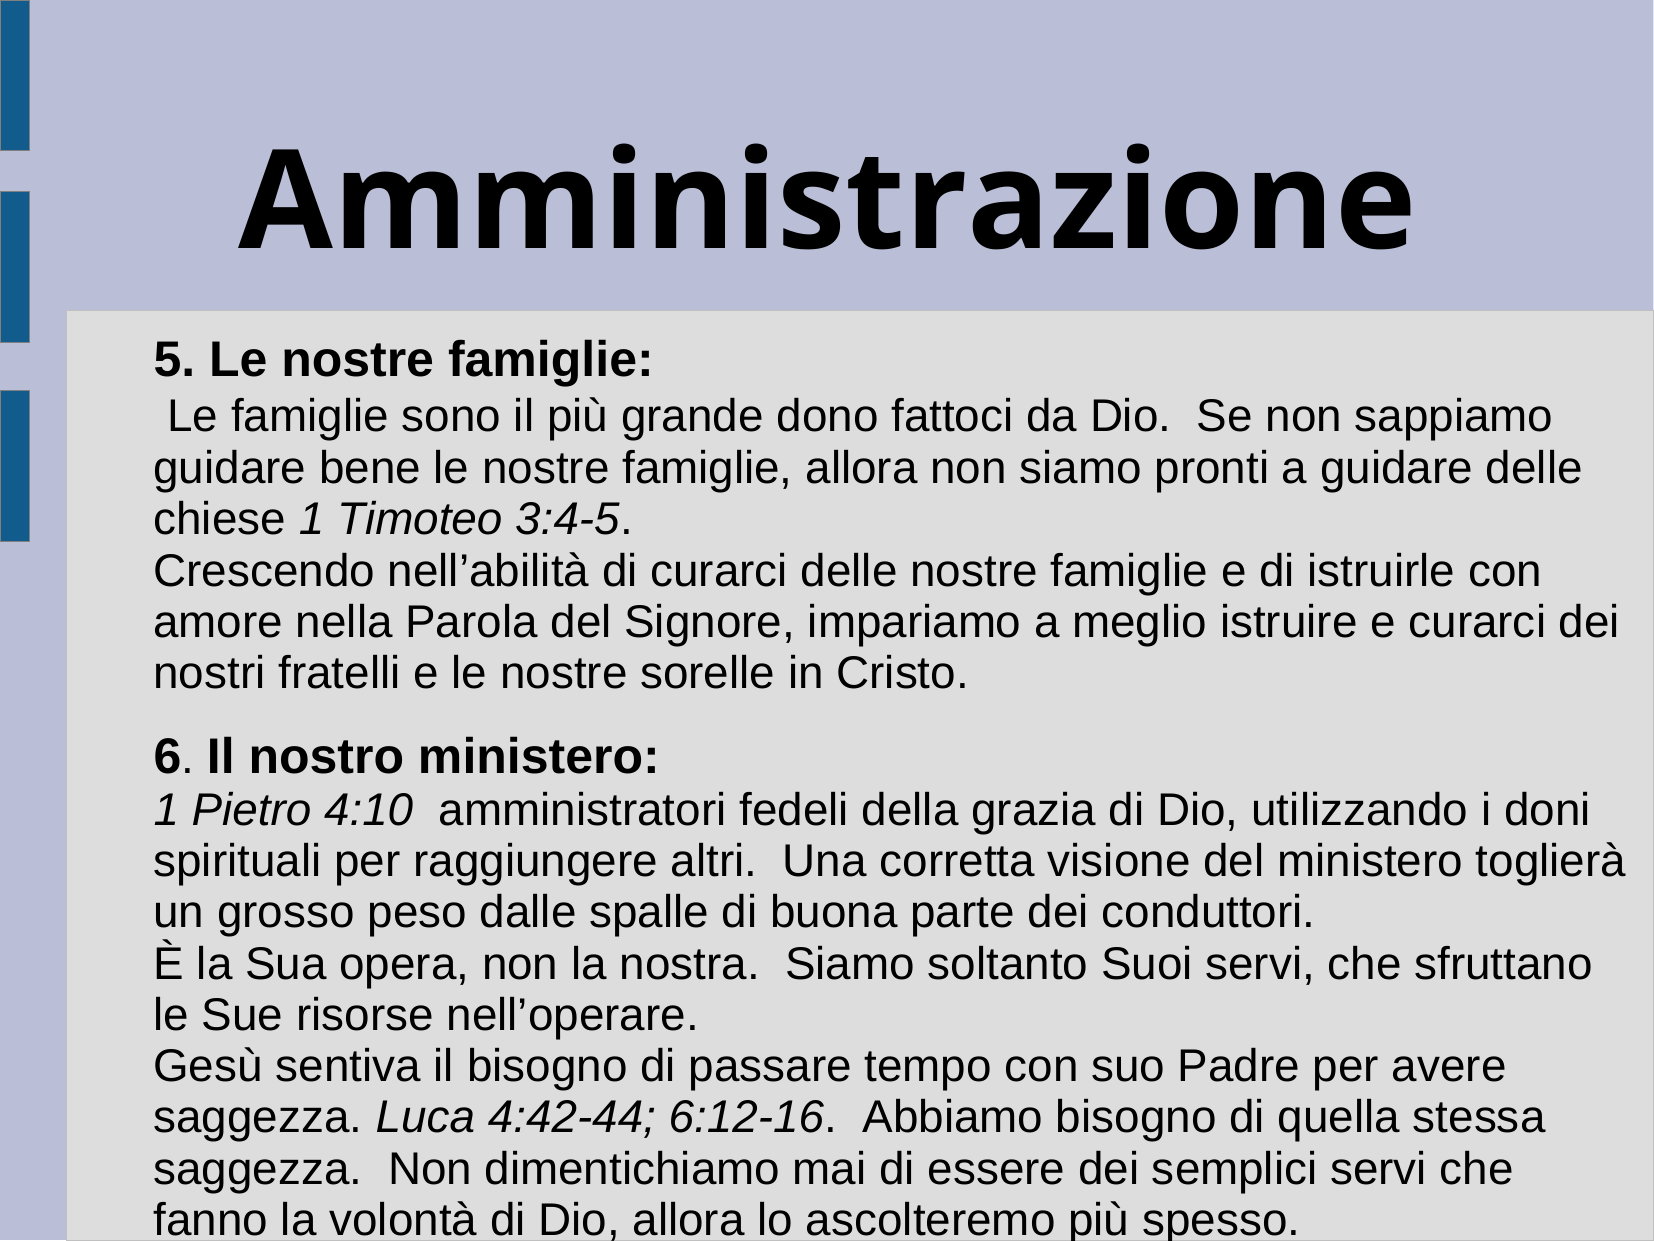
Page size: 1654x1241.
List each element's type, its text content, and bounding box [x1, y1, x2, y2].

title Amministrazione [121, 83, 1534, 306]
list 5. Le nostre famiglie: Le famiglie sono il più grande dono fattoci da Dio. Se non sappiamo guidare bene le nostre famiglie, allora non siamo pronti a guidare delle chiese 1 Timoteo 3:4-5. Crescendo nell’abilità di curarci delle nostre famiglie e di istruirle con amore nella Parola del Signore, impariamo a meglio istruire e curarci dei nostri fratelli e le nostre sorelle in Cristo. 6. Il nostro ministero: 1 Pietro 4:10 amministratori fedeli della grazia di Dio, utilizzando i doni spirituali per raggiungere altri. Una corretta visione del ministero toglierà un grosso peso dalle spalle di buona parte dei conduttori. È la Sua opera, non la nostra. Siamo soltanto Suoi servi, che sfruttano le Sue risorse nell’operare. Gesù sentiva il bisogno di passare tempo con suo Padre per avere saggezza. Luca 4:42-44; 6:12-16. Abbiamo bisogno di quella stessa saggezza. Non dimentichiamo mai di essere dei semplici servi che fanno la volontà di Dio, allora lo ascolteremo più spesso. [82, 330, 1630, 1241]
